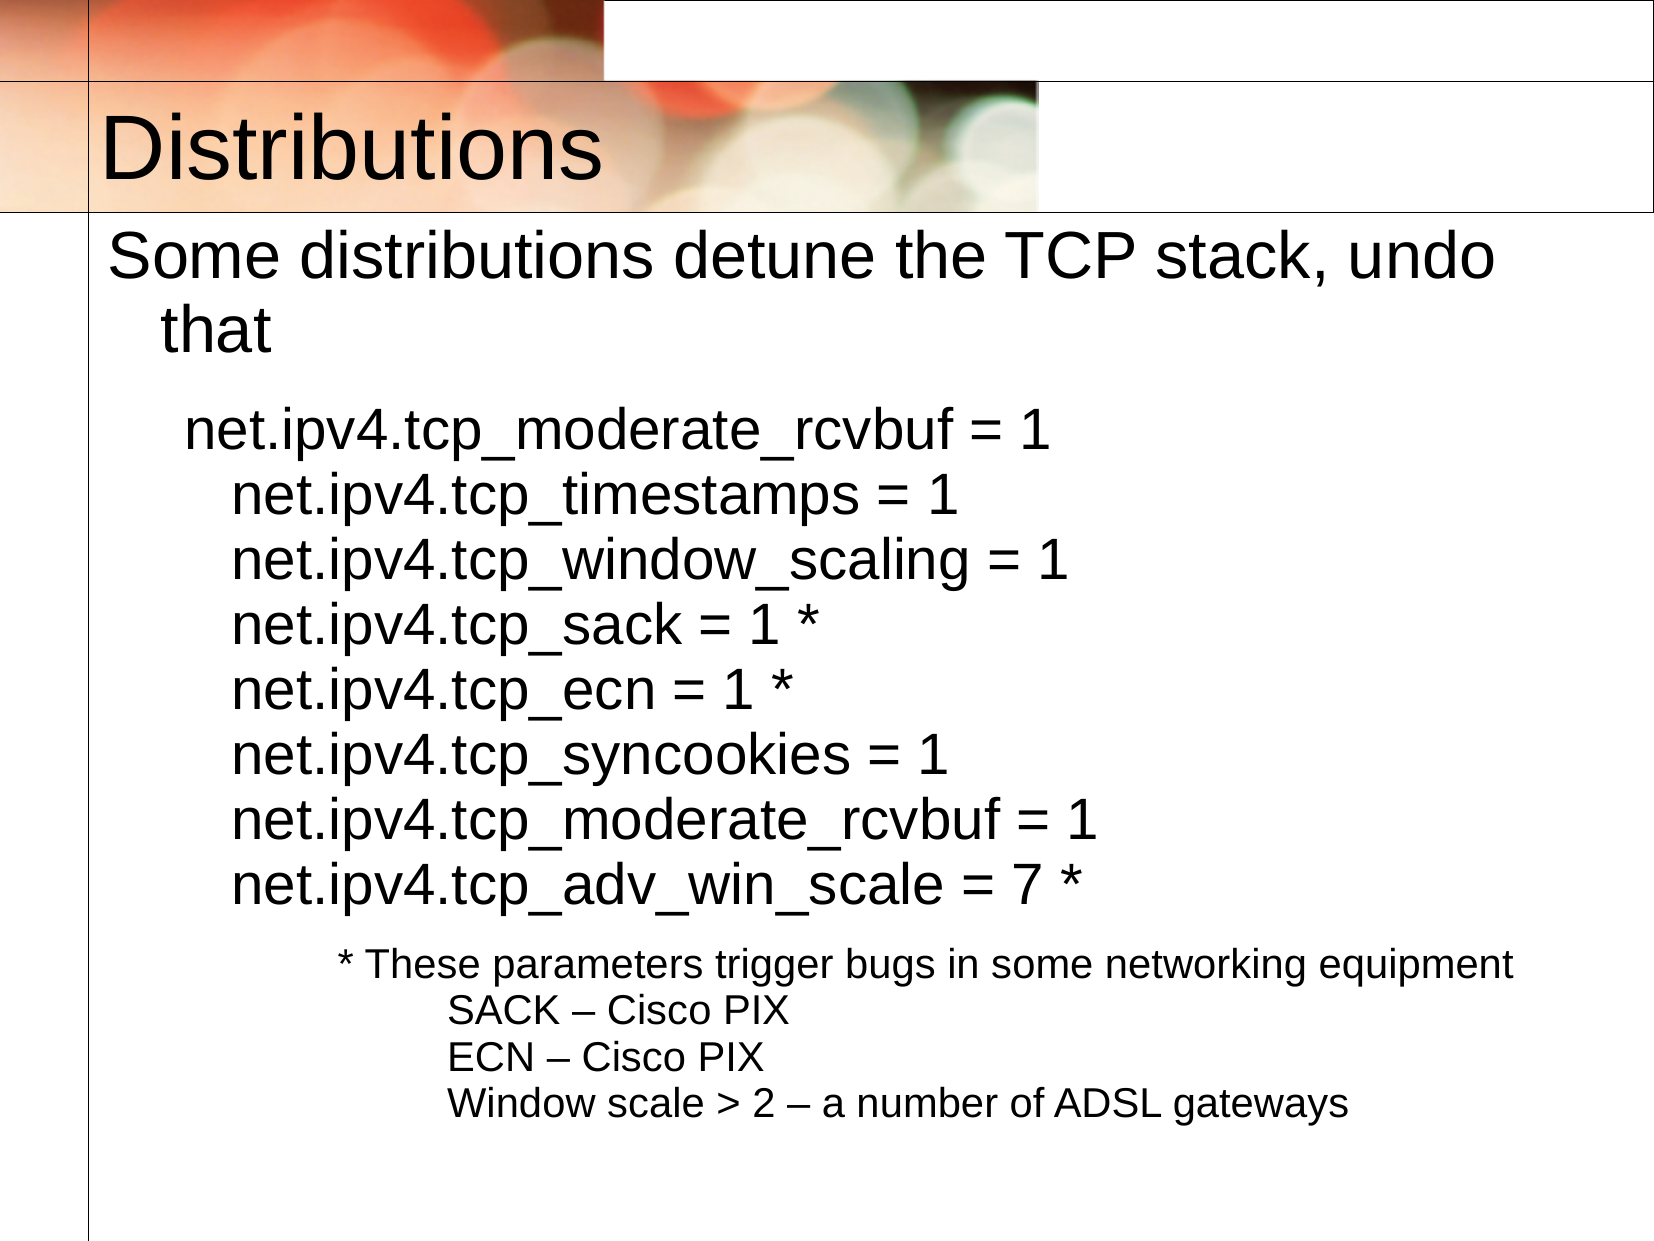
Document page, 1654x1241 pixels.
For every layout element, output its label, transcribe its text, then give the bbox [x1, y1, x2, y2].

picture [89, 0, 1039, 81]
picture [0, 82, 88, 212]
picture [0, 0, 88, 81]
picture [89, 82, 1039, 212]
list Some distributions detune the TCP stack, undo that net.ipv4.tcp_moderate_rcvbuf = 1 net.ipv4.tcp_timestamps = 1 net.ipv4.tcp_window_scaling = 1 net.ipv4.tcp_sack = 1 * net.ipv4.tcp_ecn = 1 * net.ipv4.tcp_syncookies = 1 net.ipv4.tcp_moderate_rcvbuf = 1 net.ipv4.tcp_adv_win_scale = 7 * * These parameters trigger bugs in some networking equipment SACK – Cisco PIX ECN – Cisco PIX Window scale > 2 – a number of ADSL gateways [89, 217, 1578, 1226]
title Distributions [100, 95, 1571, 200]
